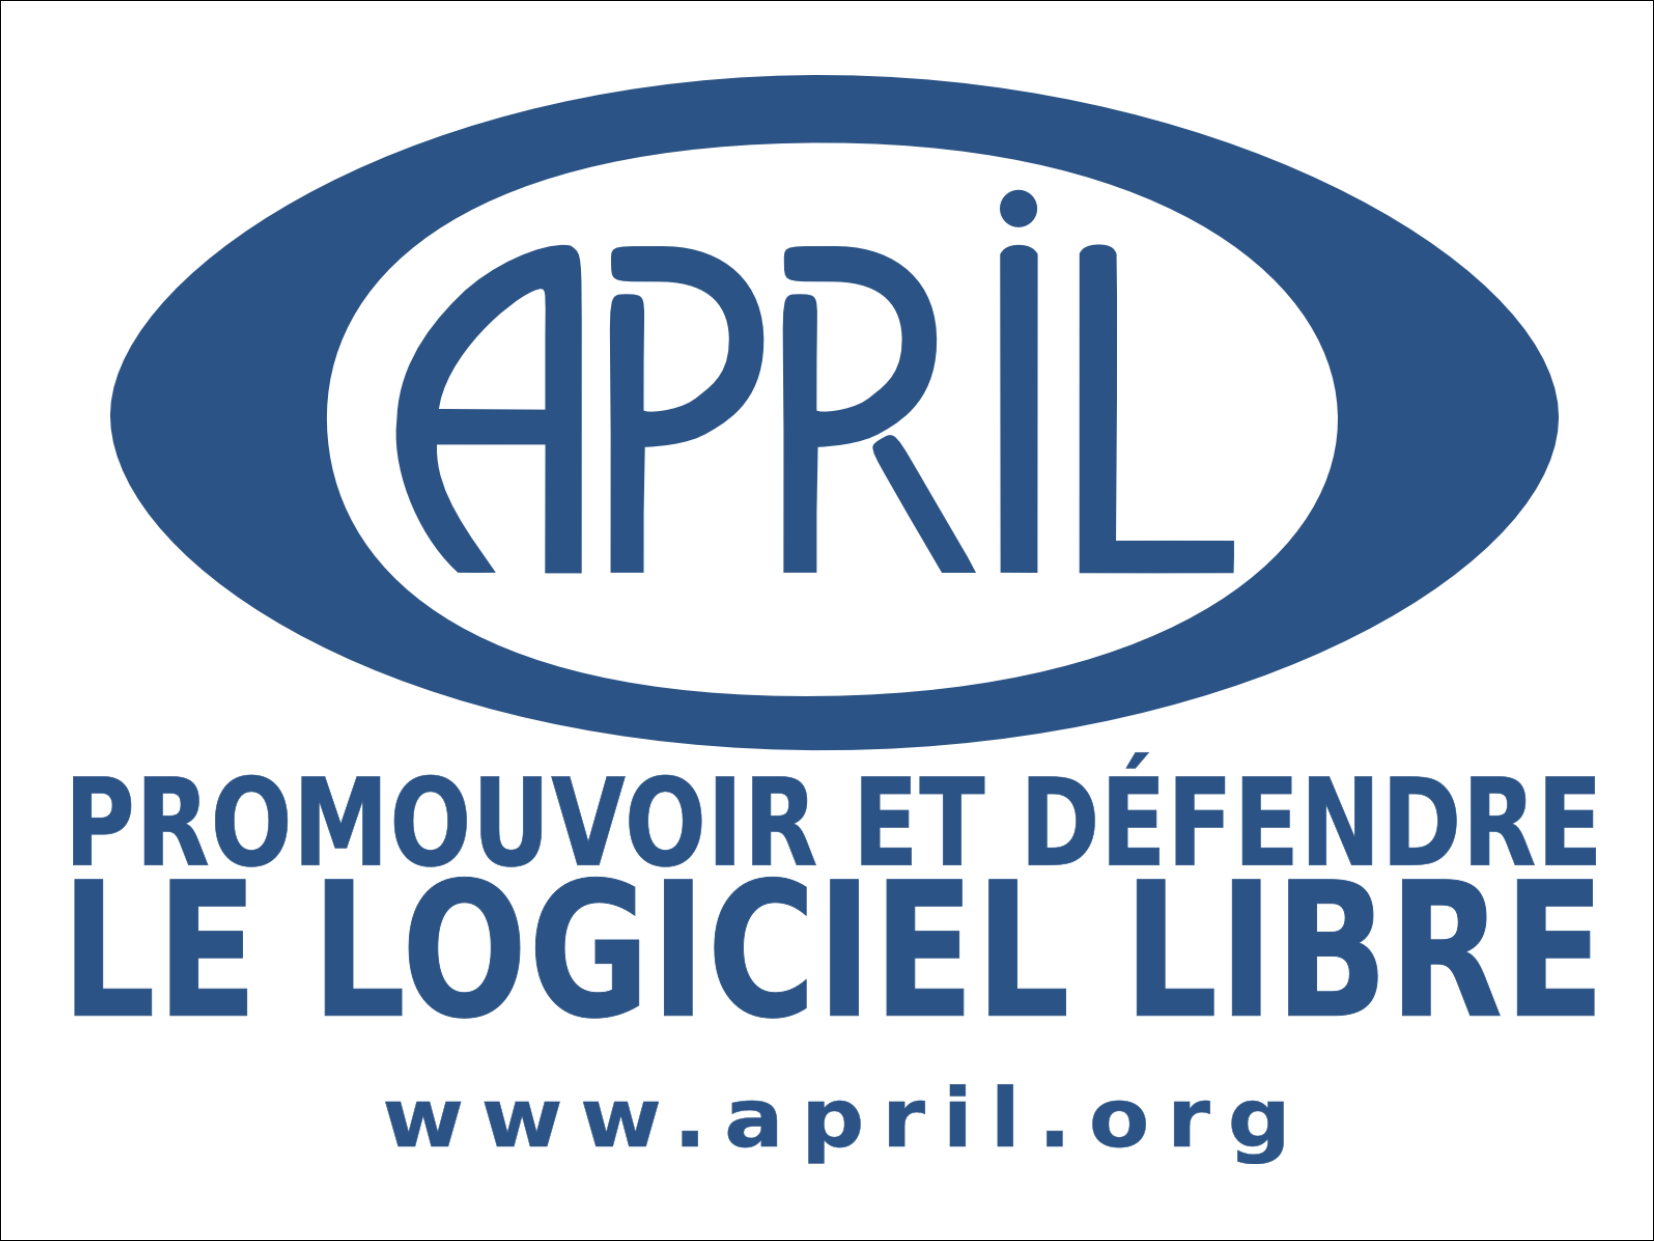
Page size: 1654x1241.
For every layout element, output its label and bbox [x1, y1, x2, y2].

text_box [0, 0, 1654, 1241]
picture [73, 75, 1596, 1164]
